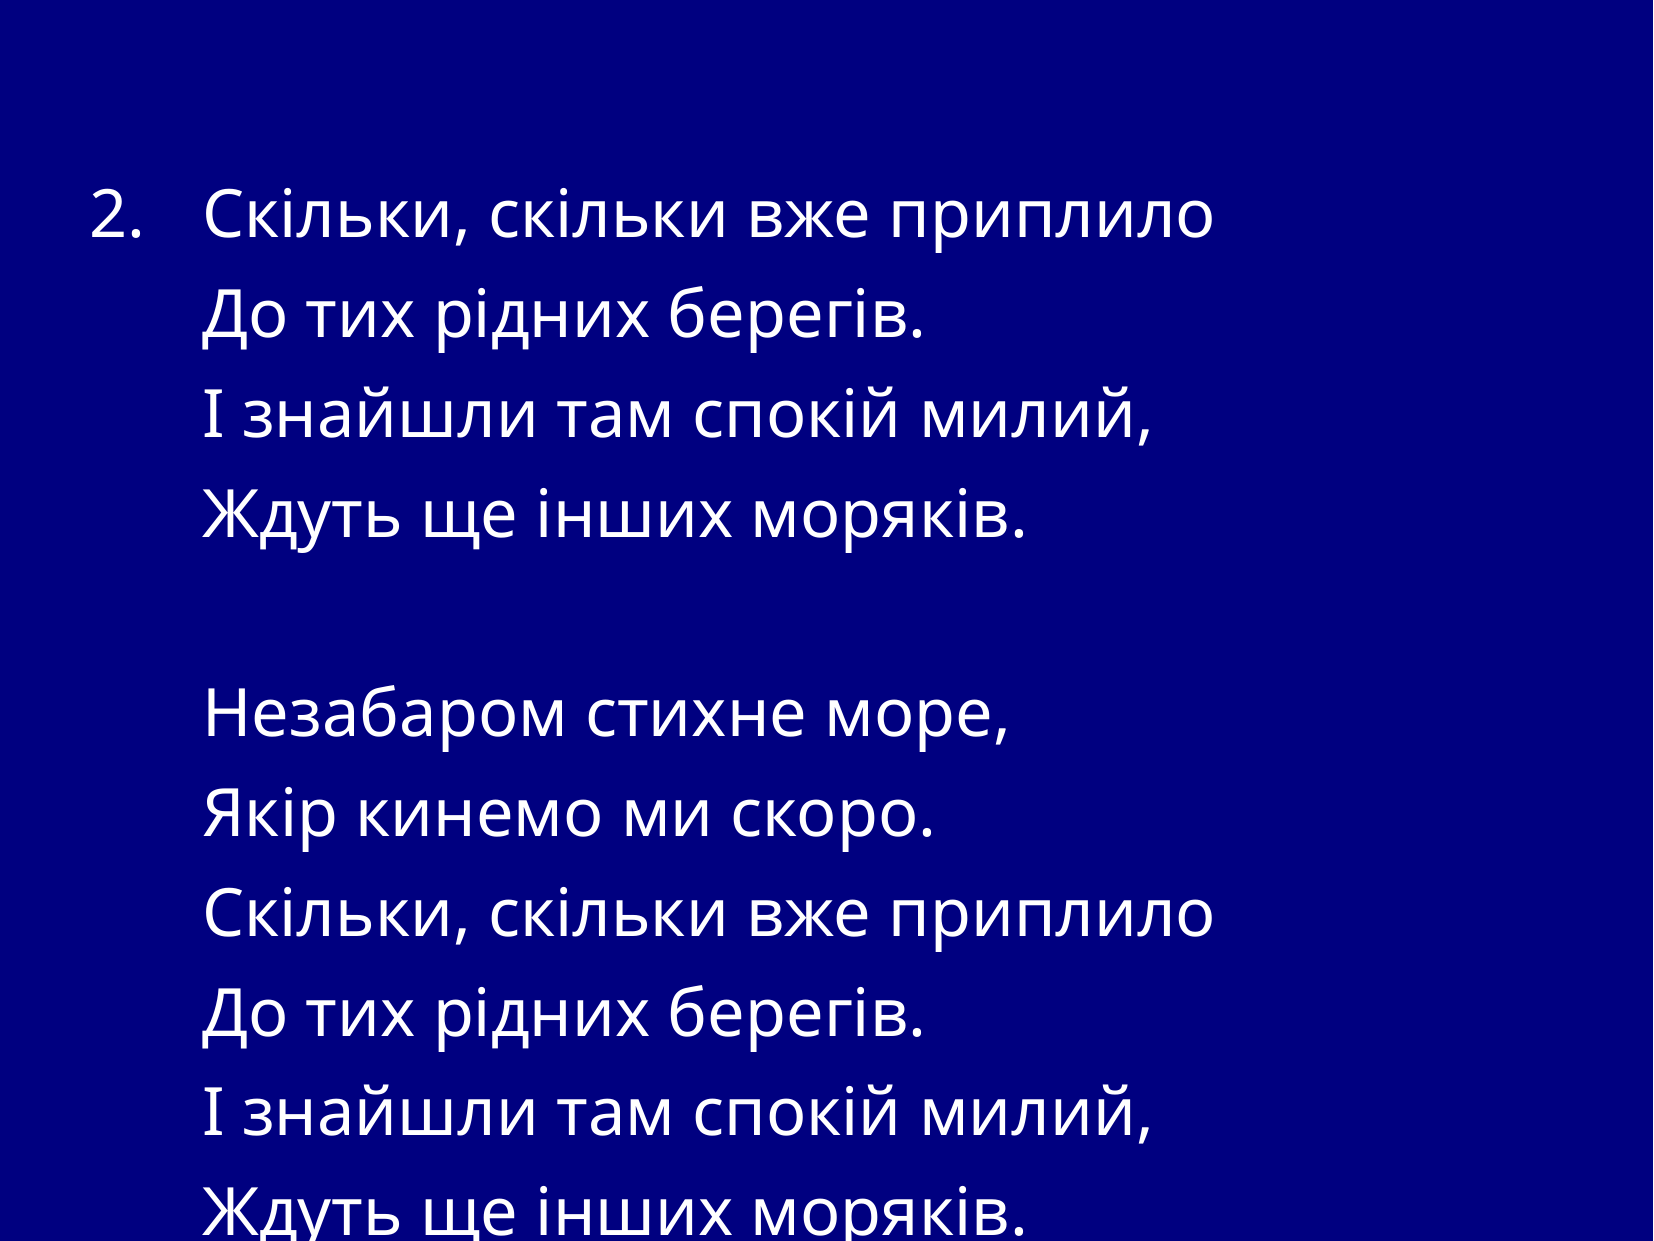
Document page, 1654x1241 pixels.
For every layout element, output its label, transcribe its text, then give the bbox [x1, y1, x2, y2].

text_box 2. Скільки, скільки вже приплило До тих рідних берегів. І знайшли там спокій милий, Ждуть ще інших моряків. Незабаром стихне море, Якір кинемо ми скоро. Скільки, скільки вже приплило До тих рідних берегів. І знайшли там спокій милий, Ждуть ще інших моряків. [75, 150, 1576, 1163]
